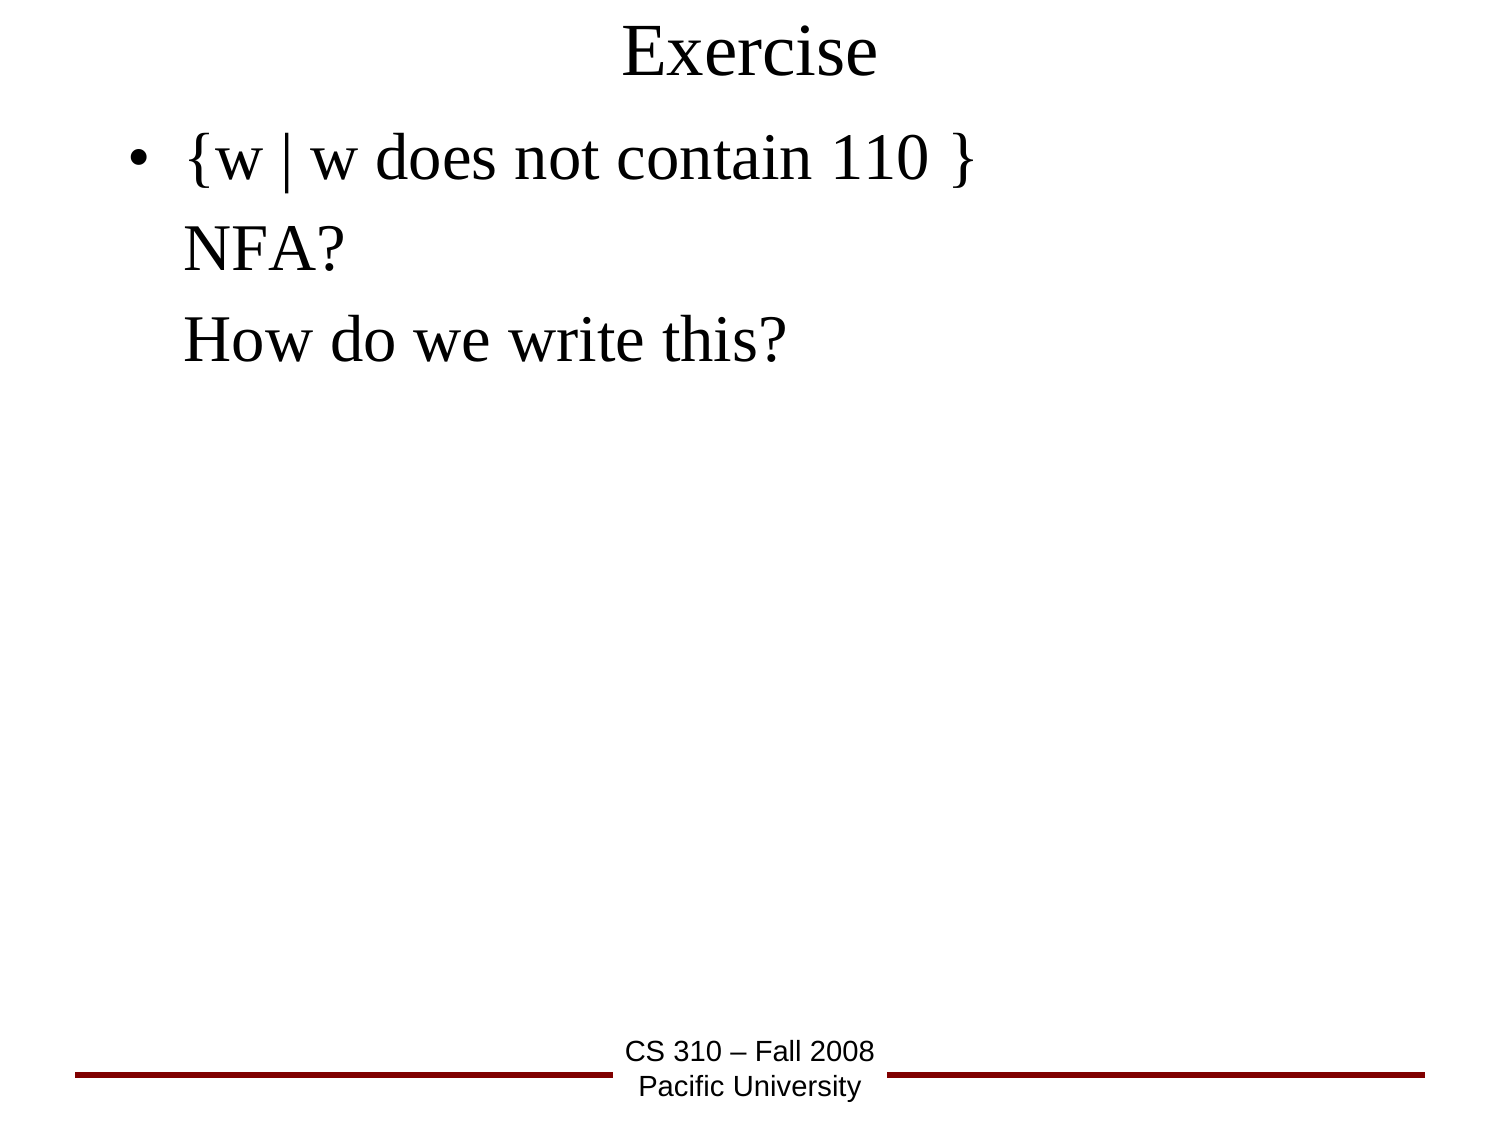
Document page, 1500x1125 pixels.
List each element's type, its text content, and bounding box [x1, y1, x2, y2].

title Exercise [112, 0, 1388, 103]
list {w | w does not contain 110 } NFA? How do we write this? [112, 112, 1388, 1001]
